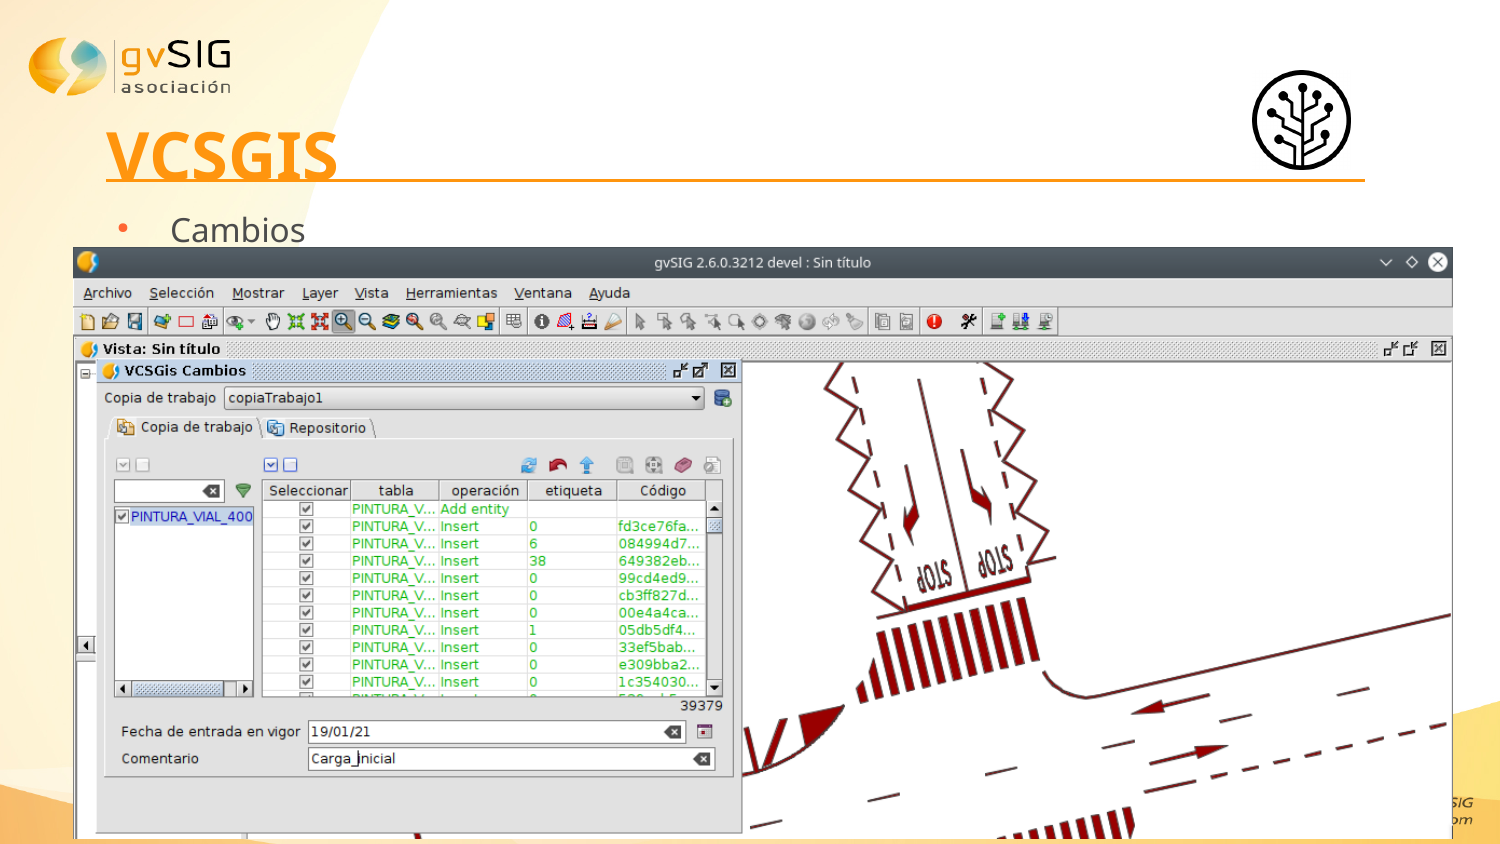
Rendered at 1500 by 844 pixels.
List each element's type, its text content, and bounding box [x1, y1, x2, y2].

title VCSGIS [106, 115, 1457, 193]
list Cambios [99, 206, 1371, 247]
picture [0, 0, 1500, 844]
